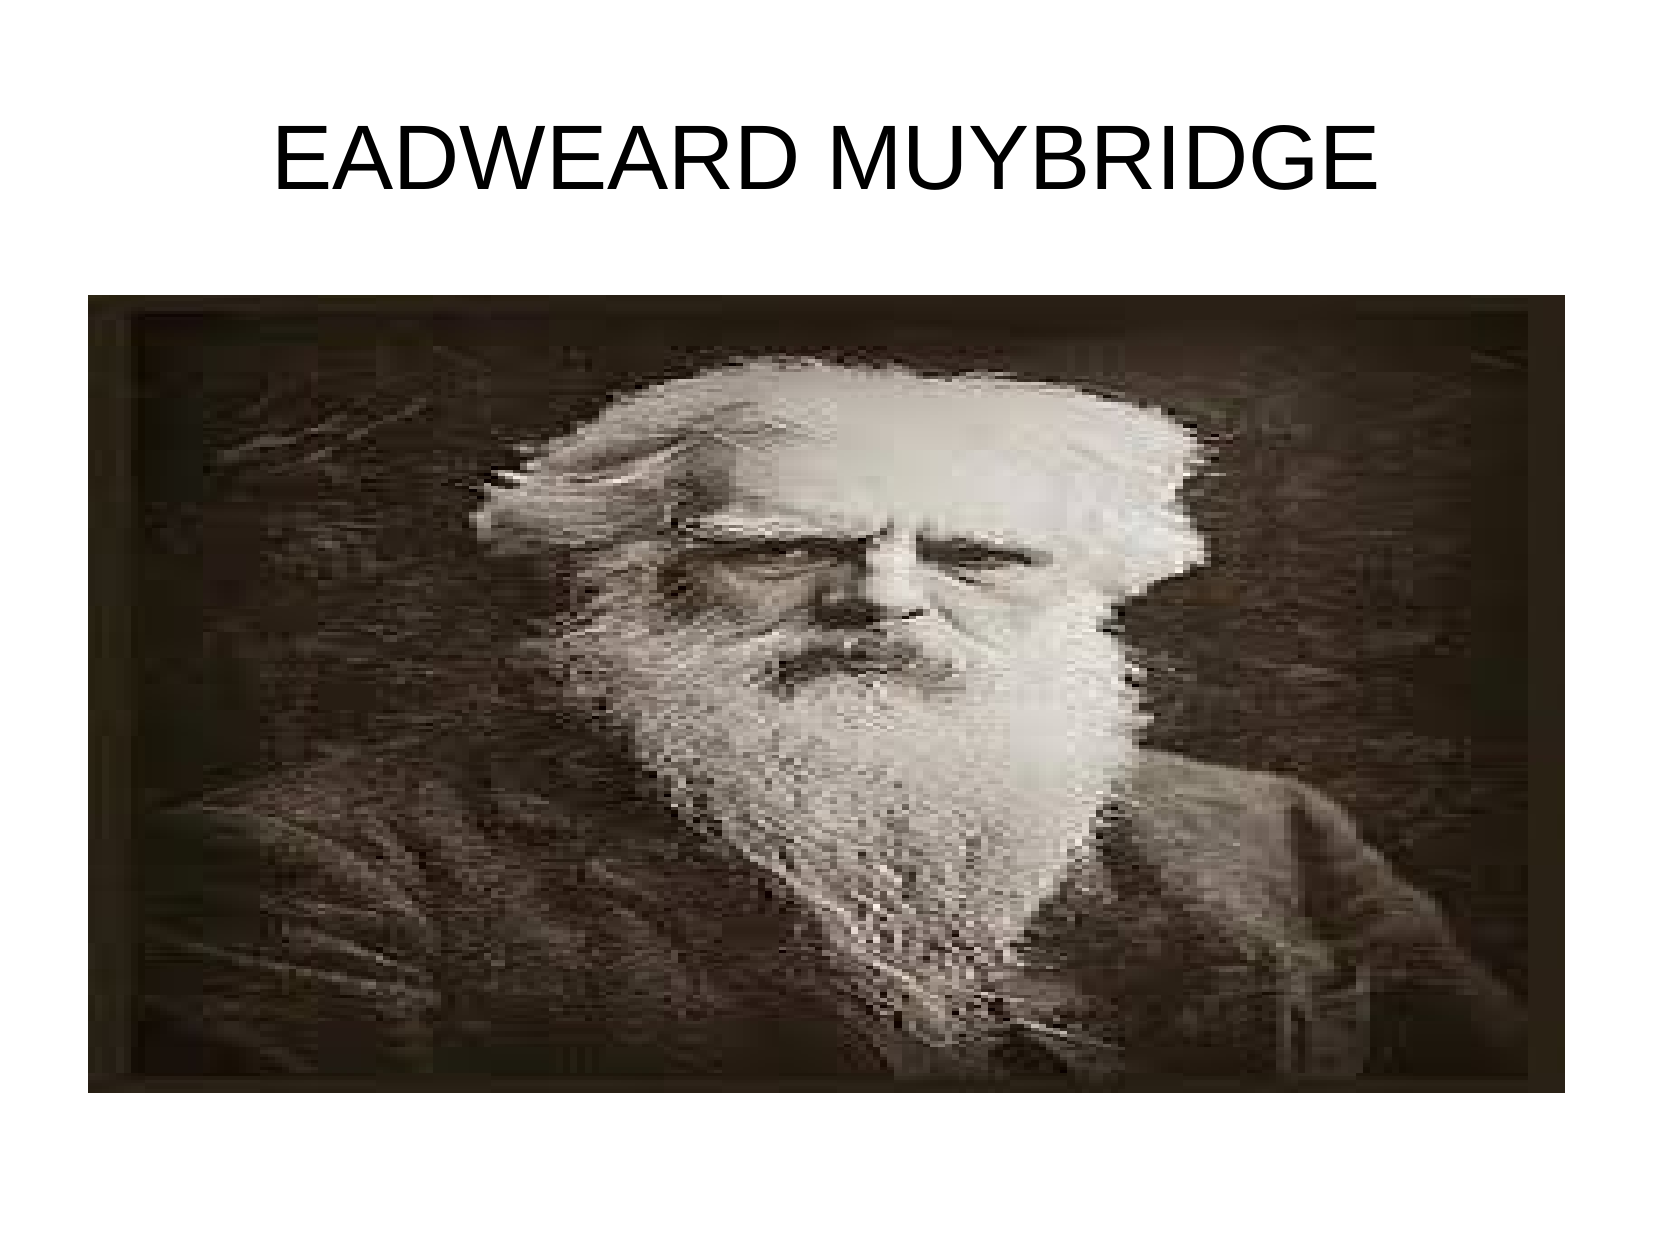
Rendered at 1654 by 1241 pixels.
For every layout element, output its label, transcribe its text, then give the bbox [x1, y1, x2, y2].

title EADWEARD MUYBRIDGE [82, 56, 1571, 250]
picture [88, 295, 1565, 1093]
